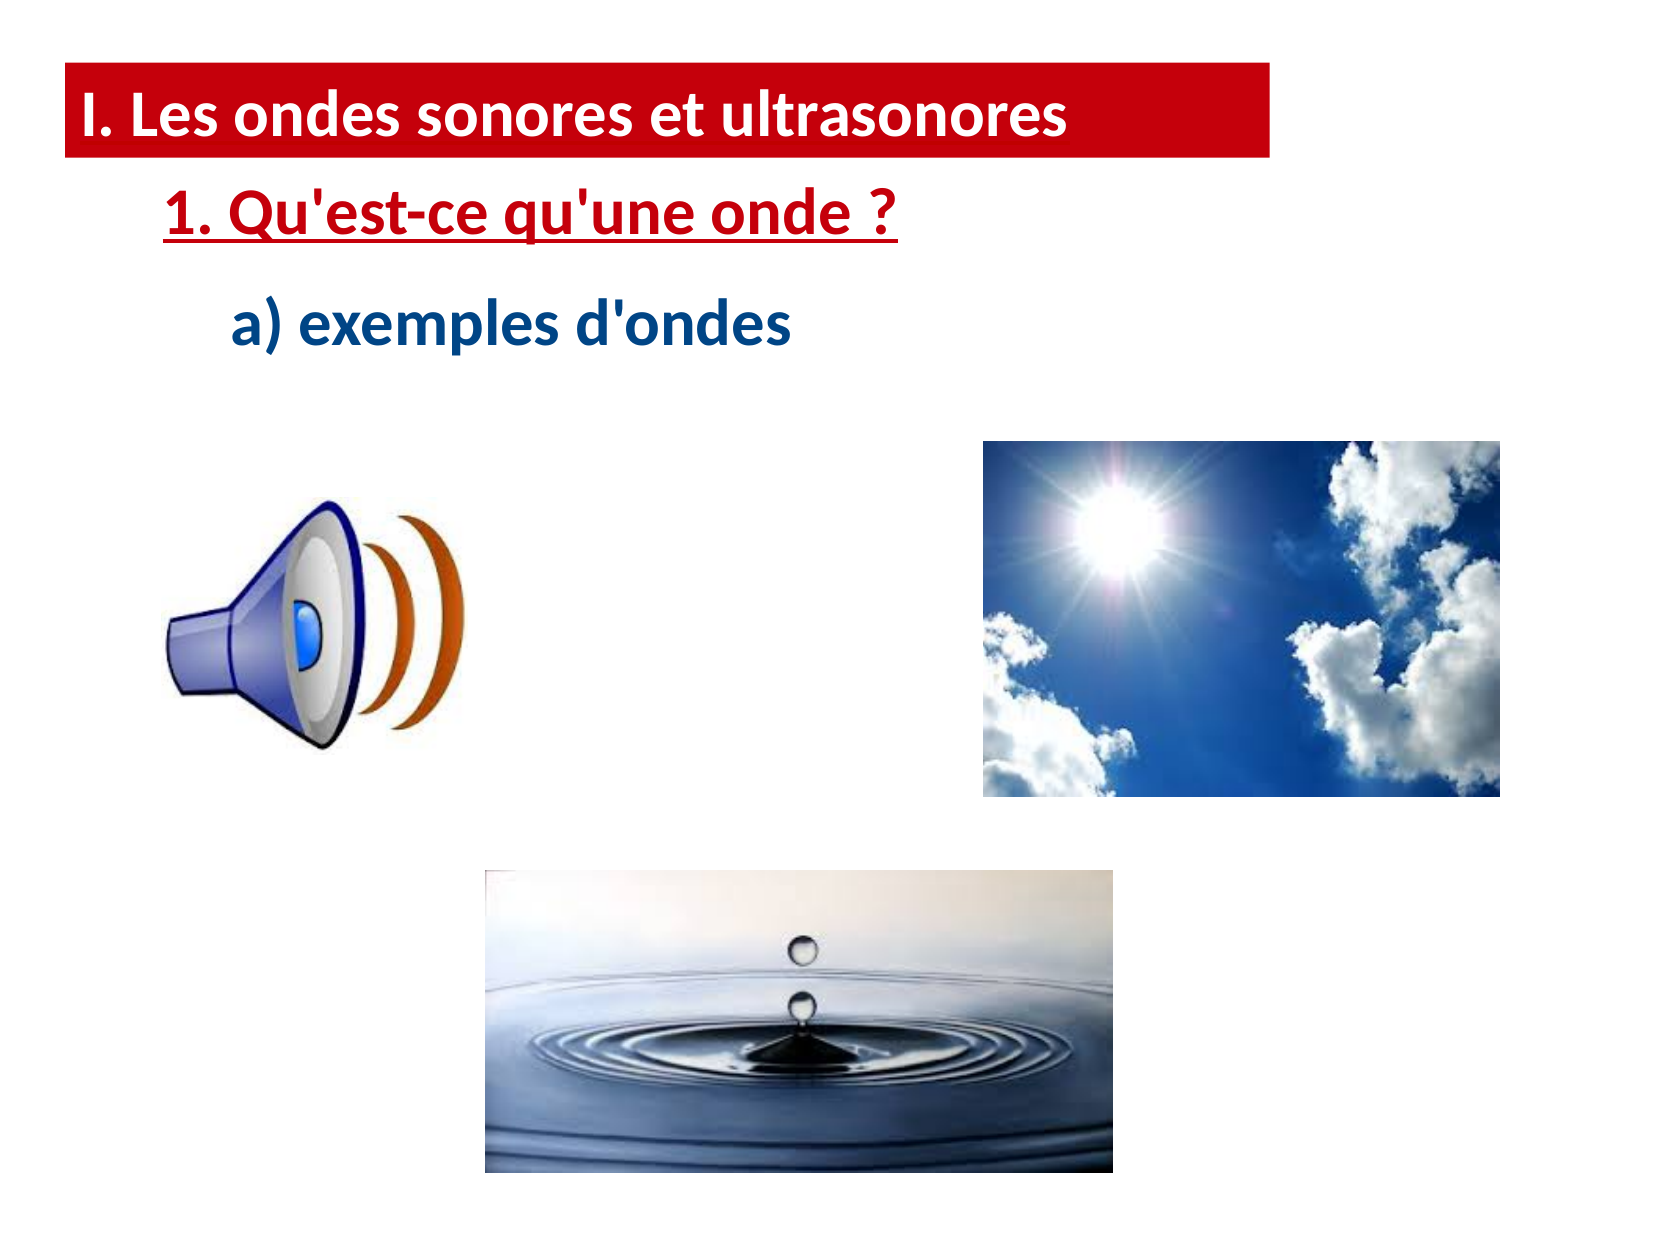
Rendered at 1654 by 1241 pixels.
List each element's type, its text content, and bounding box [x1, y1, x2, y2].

picture [485, 870, 1113, 1174]
picture [161, 497, 468, 755]
text_box I. Les ondes sonores et ultrasonores [65, 62, 1270, 158]
picture [983, 441, 1500, 797]
text_box a) exemples d'ondes [215, 287, 811, 384]
text_box 1. Qu'est-ce qu'une onde ? [147, 177, 1241, 274]
